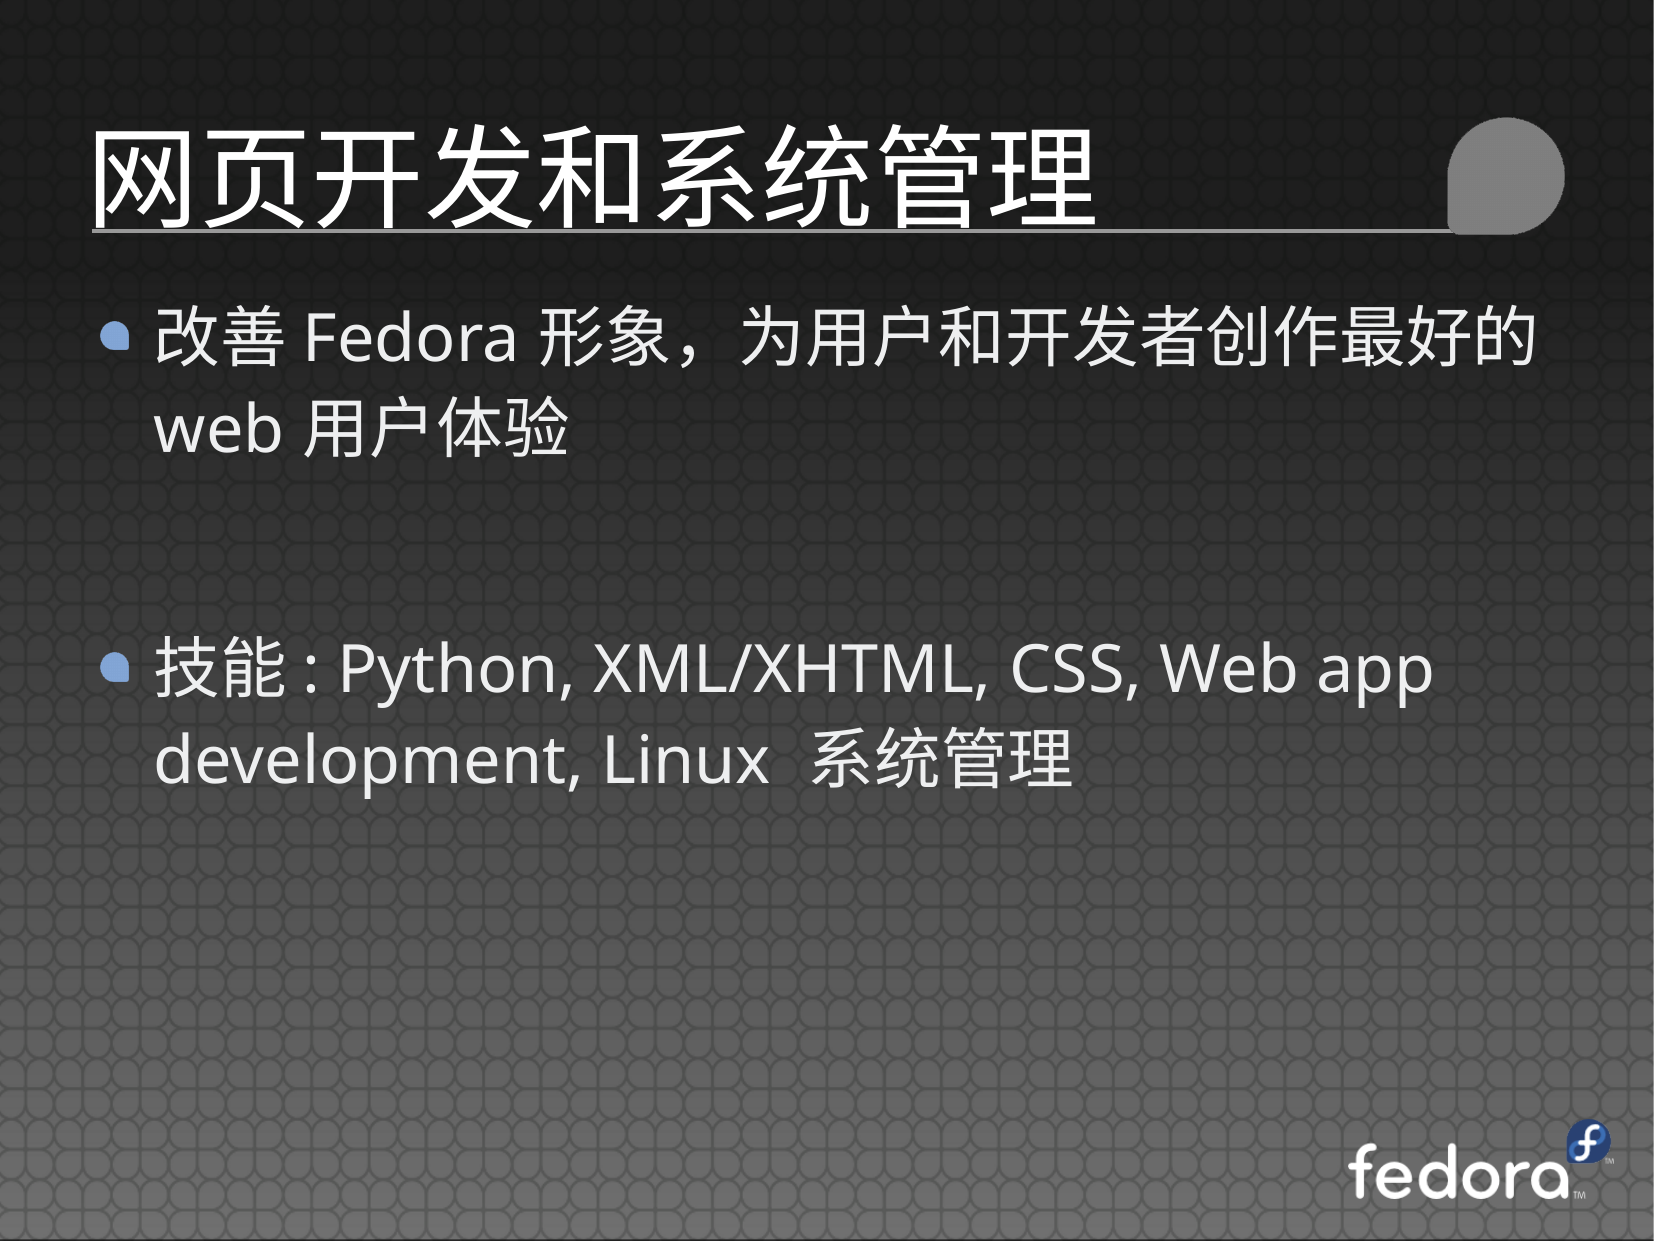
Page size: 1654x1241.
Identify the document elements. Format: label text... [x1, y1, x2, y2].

picture [0, 0, 1654, 1241]
list 改善Fedora形象，为用户和开发者创作最好的web用户体验 技能: Python, XML/XHTML, CSS, Web app development, Linux 系统管理 [82, 290, 1571, 1010]
title 网页开发和系统管理 [86, 112, 1576, 249]
